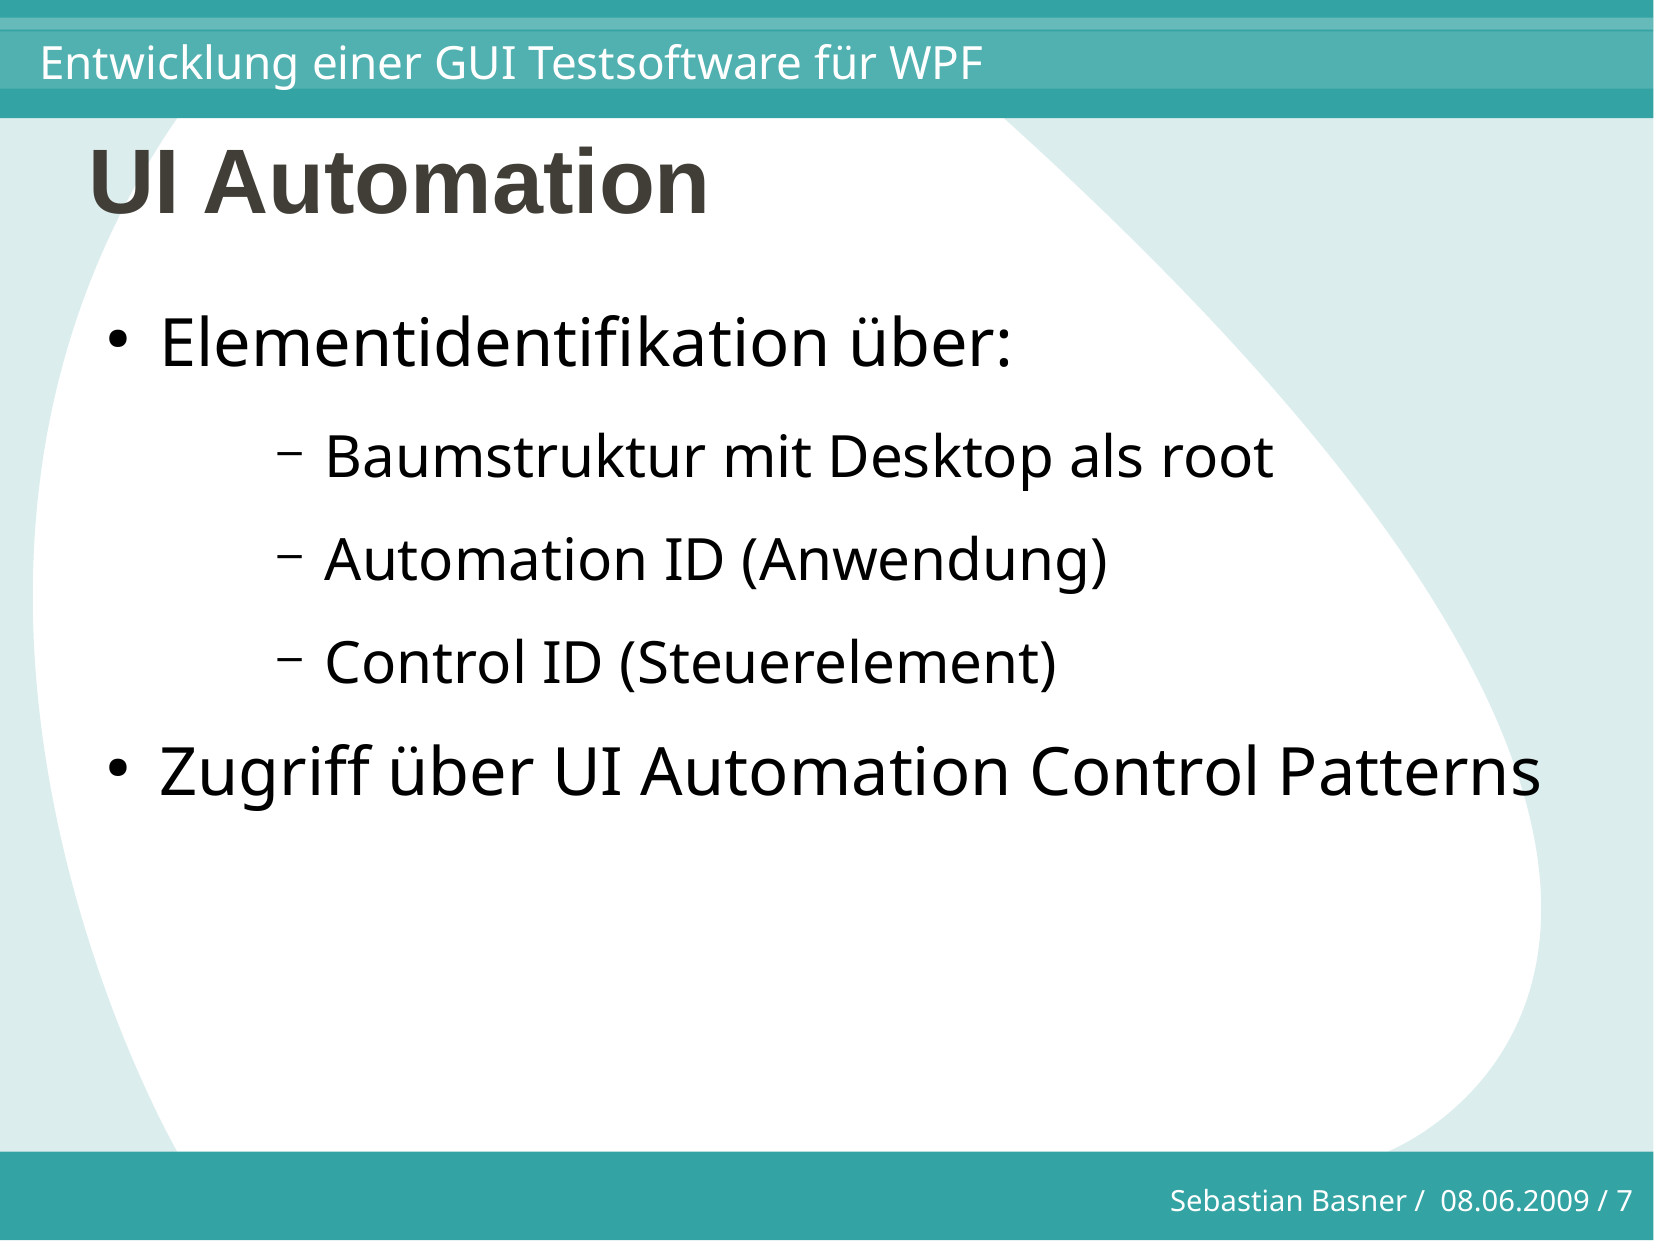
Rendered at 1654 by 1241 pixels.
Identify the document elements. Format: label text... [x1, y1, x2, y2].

list Elementidentifikation über: Baumstruktur mit Desktop als root Automation ID (Anwendung) Control ID (Steuerelement) Zugriff über UI Automation Control Patterns [88, 295, 1577, 1099]
title UI Automation [88, 130, 1577, 234]
